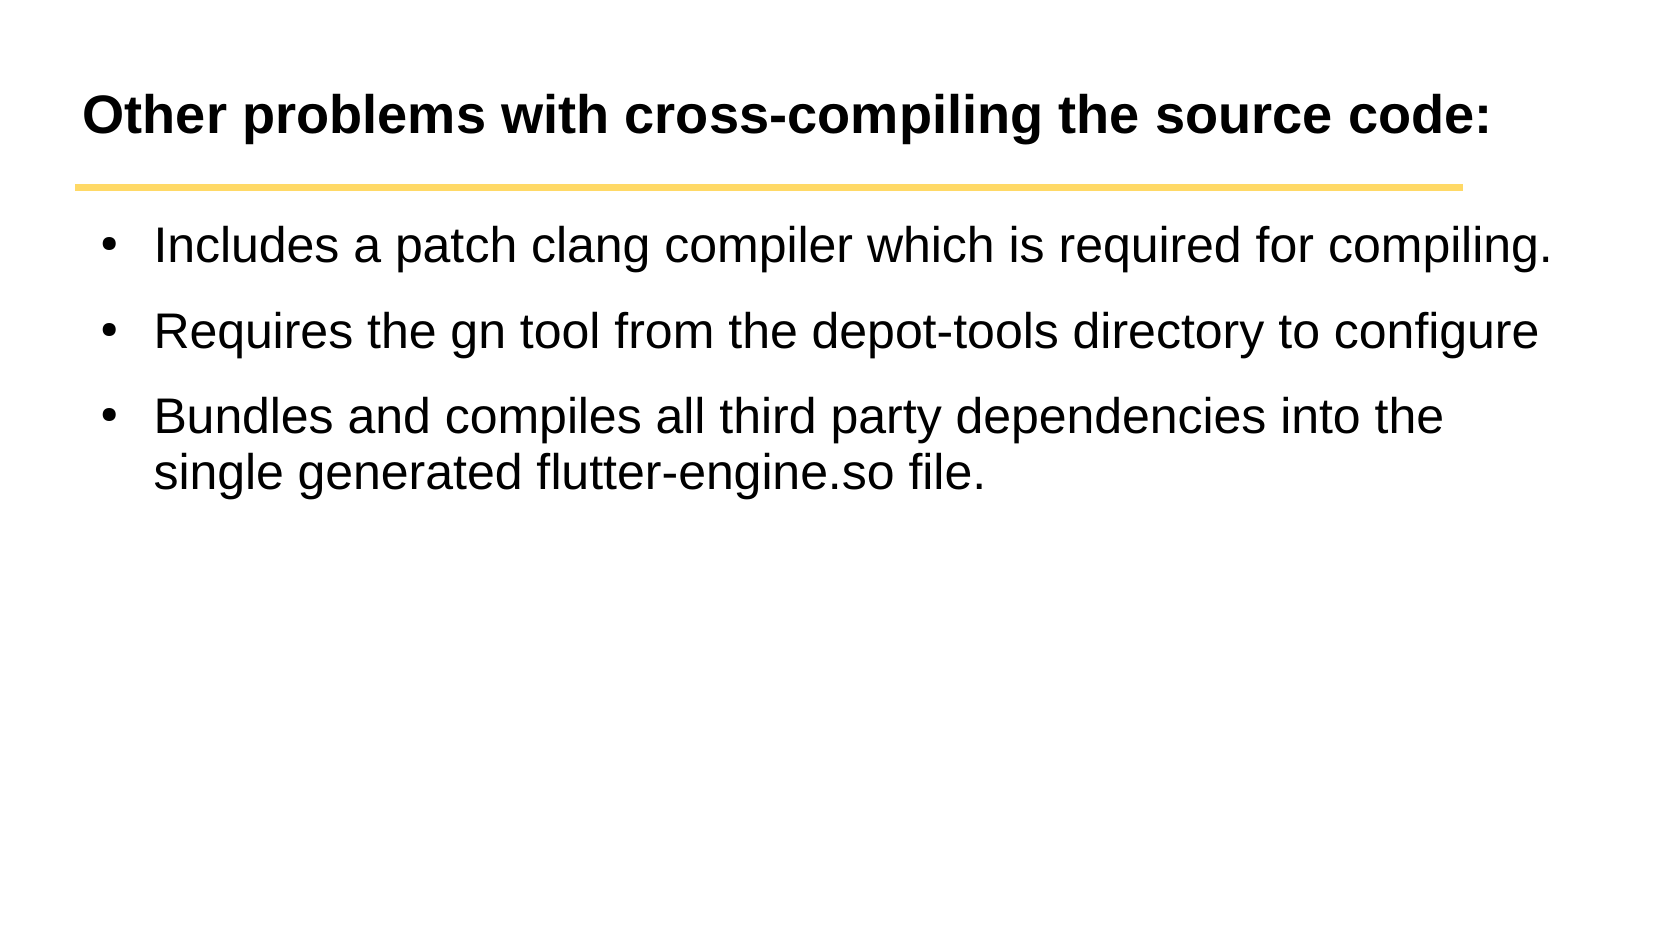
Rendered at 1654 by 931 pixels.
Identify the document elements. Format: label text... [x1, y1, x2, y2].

list Includes a patch clang compiler which is required for compiling. Requires the gn tool from the depot-tools directory to configure Bundles and compiles all third party dependencies into the single generated flutter-engine.so file. [82, 217, 1571, 758]
title Other problems with cross-compiling the source code: [82, 37, 1571, 193]
